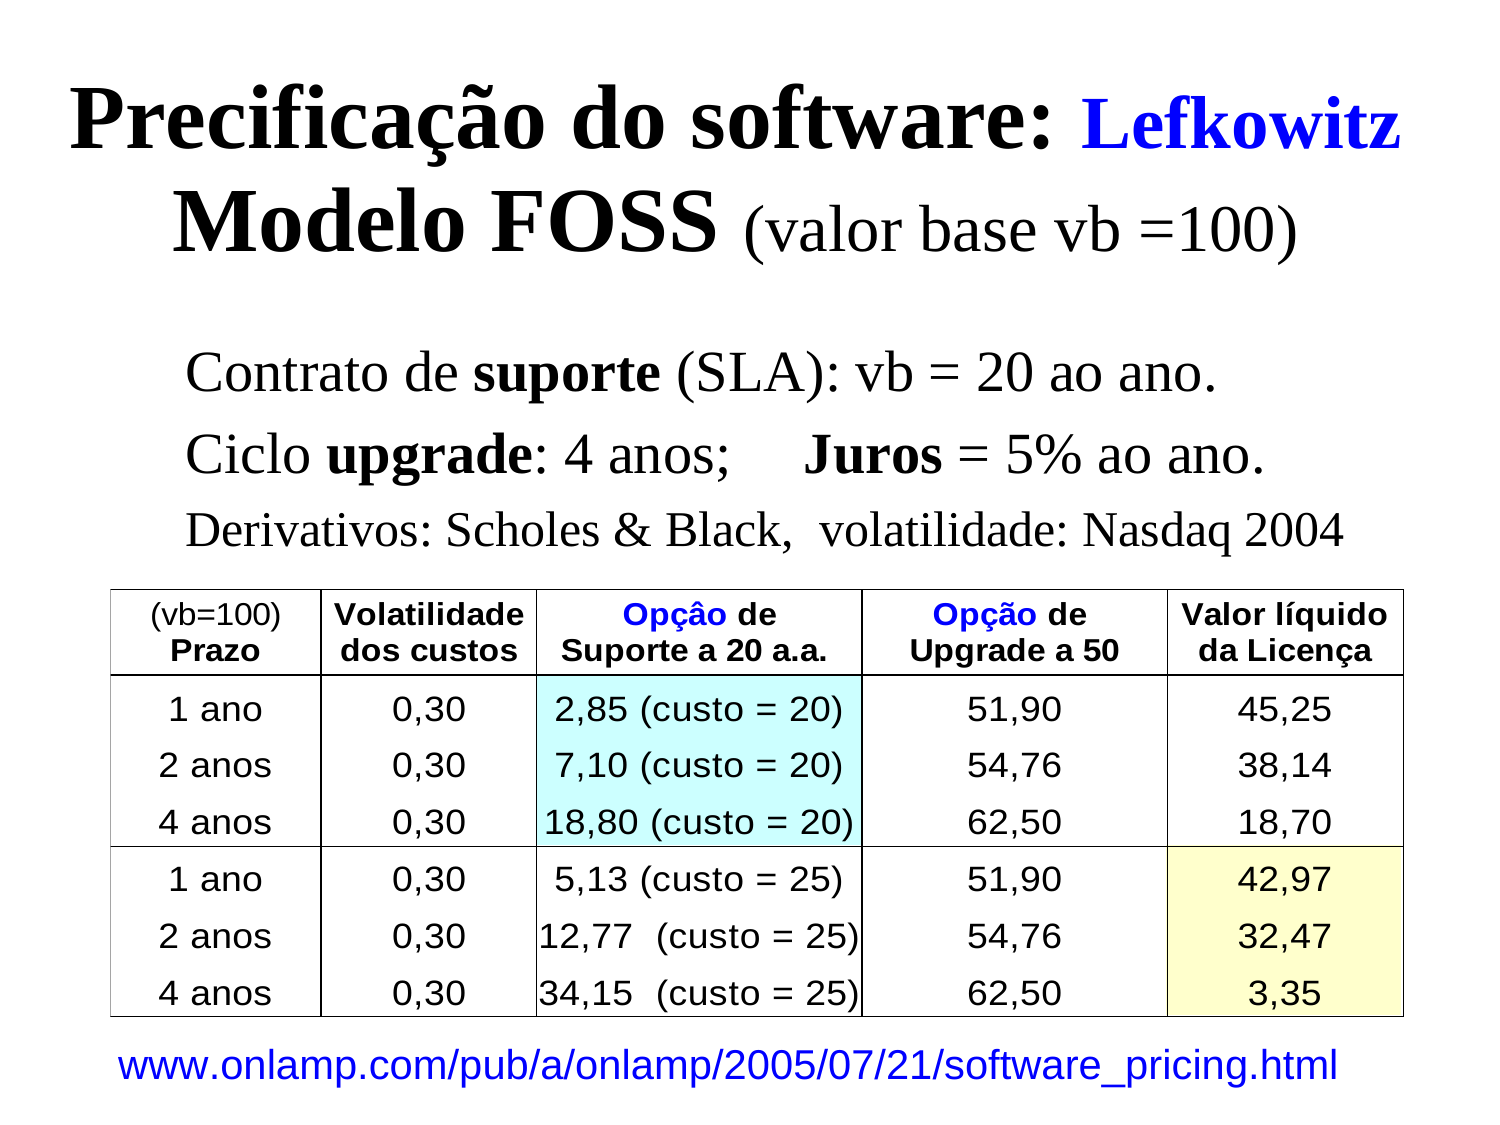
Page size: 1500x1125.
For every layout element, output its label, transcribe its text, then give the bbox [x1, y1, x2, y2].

text_box www.onlamp.com/pub/a/onlamp/2005/07/21/software_pricing.html [118, 1039, 1436, 1098]
text_box Contrato de suporte (SLA): vb = 20 ao ano. Ciclo upgrade: 4 anos; Juros = 5% ao ano. Derivativos: Scholes & Black, volatilidade: Nasdaq 2004 [185, 333, 1382, 571]
chart [110, 571, 1405, 1019]
text_box Precificação do software: Lefkowitz Modelo FOSS (valor base vb =100) [52, 52, 1420, 280]
